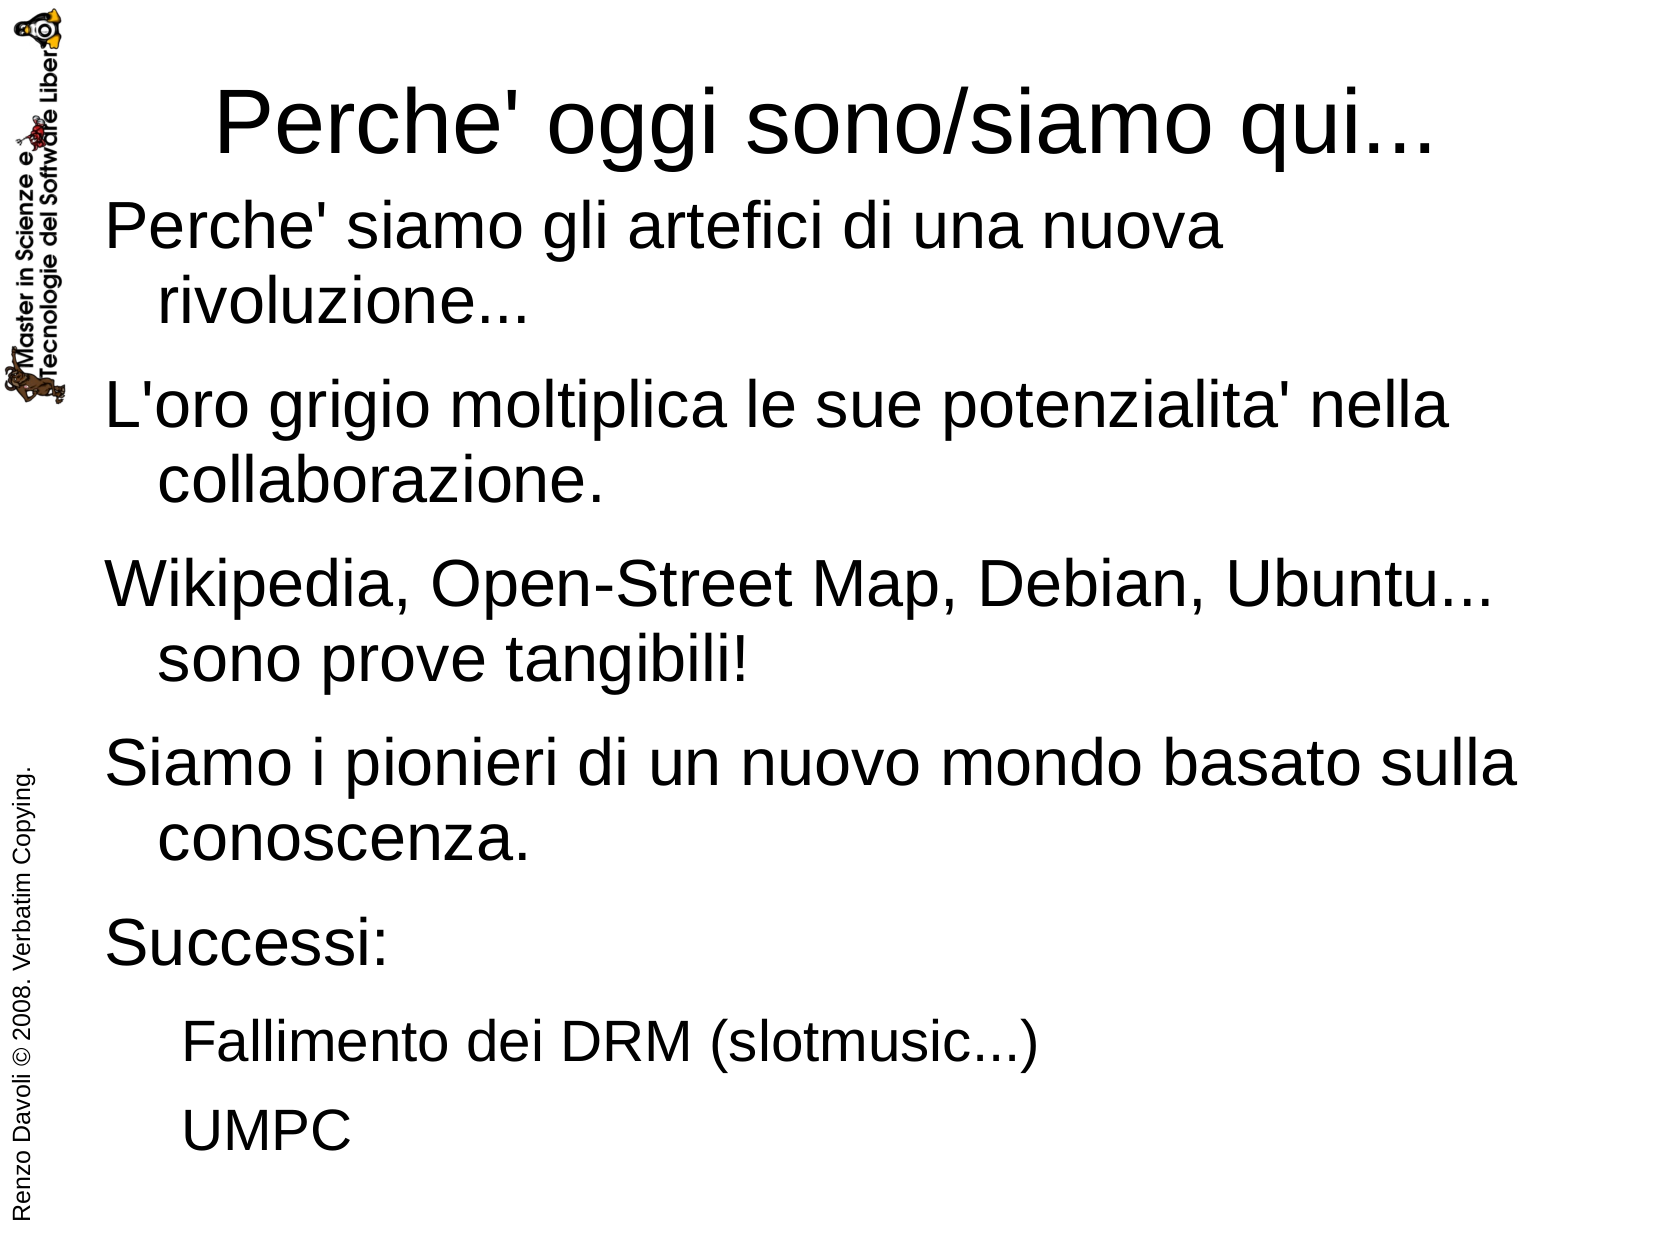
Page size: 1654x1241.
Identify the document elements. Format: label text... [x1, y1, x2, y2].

title Perche' oggi sono/siamo qui... [82, 56, 1571, 188]
picture [1, 2, 69, 413]
list Perche' siamo gli artefici di una nuova rivoluzione... L'oro grigio moltiplica le sue potenzialita' nella collaborazione. Wikipedia, Open-Street Map, Debian, Ubuntu... sono prove tangibili! Siamo i pionieri di un nuovo mondo basato sulla conoscenza. Successi: Fallimento dei DRM (slotmusic...) UMPC [86, 188, 1576, 1163]
